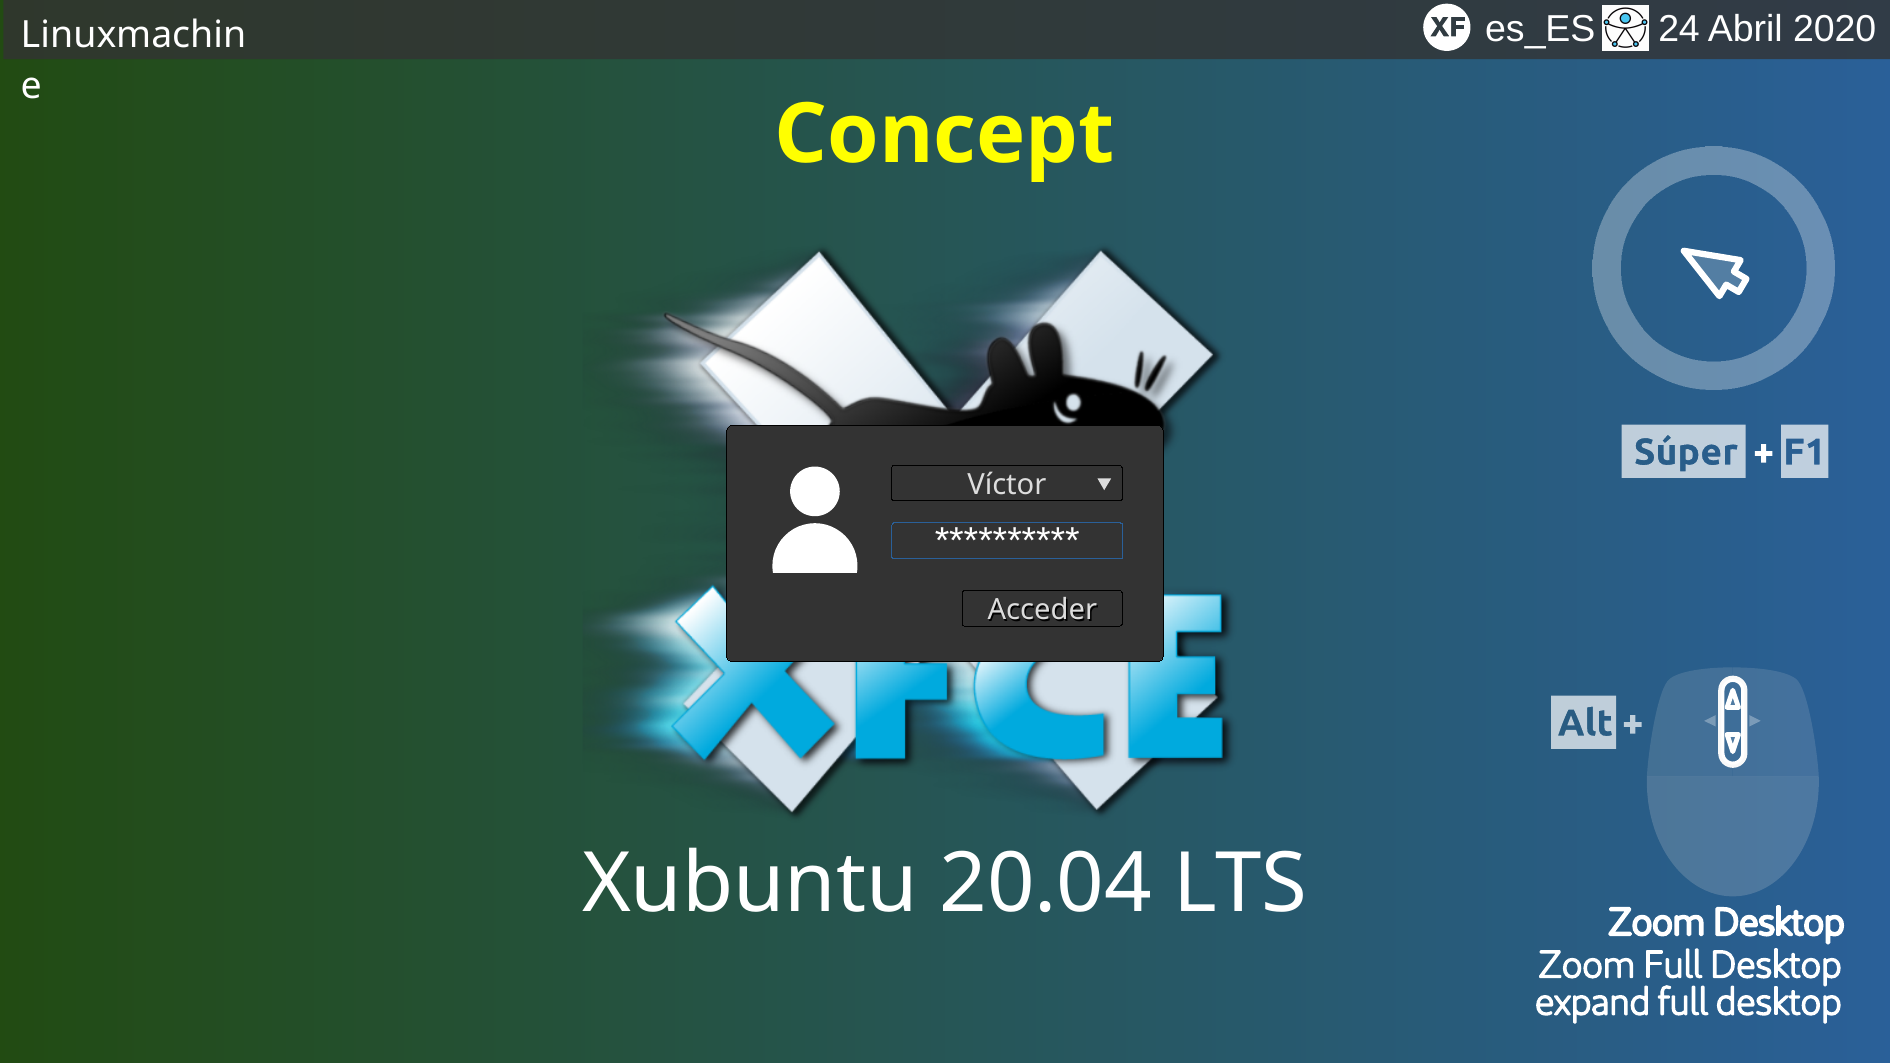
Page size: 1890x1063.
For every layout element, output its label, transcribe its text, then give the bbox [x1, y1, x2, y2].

text_box es_ES 24 Abril 2020 [1470, 0, 1890, 57]
text_box [0, 0, 1890, 1063]
text_box ********** [891, 522, 1123, 559]
text_box Xubuntu 20.04 LTS [549, 814, 1341, 934]
text_box Víctor [891, 465, 1123, 501]
picture [582, 236, 1260, 814]
picture [1602, 5, 1649, 51]
text_box Linuxmachine [5, 0, 272, 60]
text_box Acceder [962, 590, 1123, 627]
text_box Concept [636, 65, 1253, 217]
